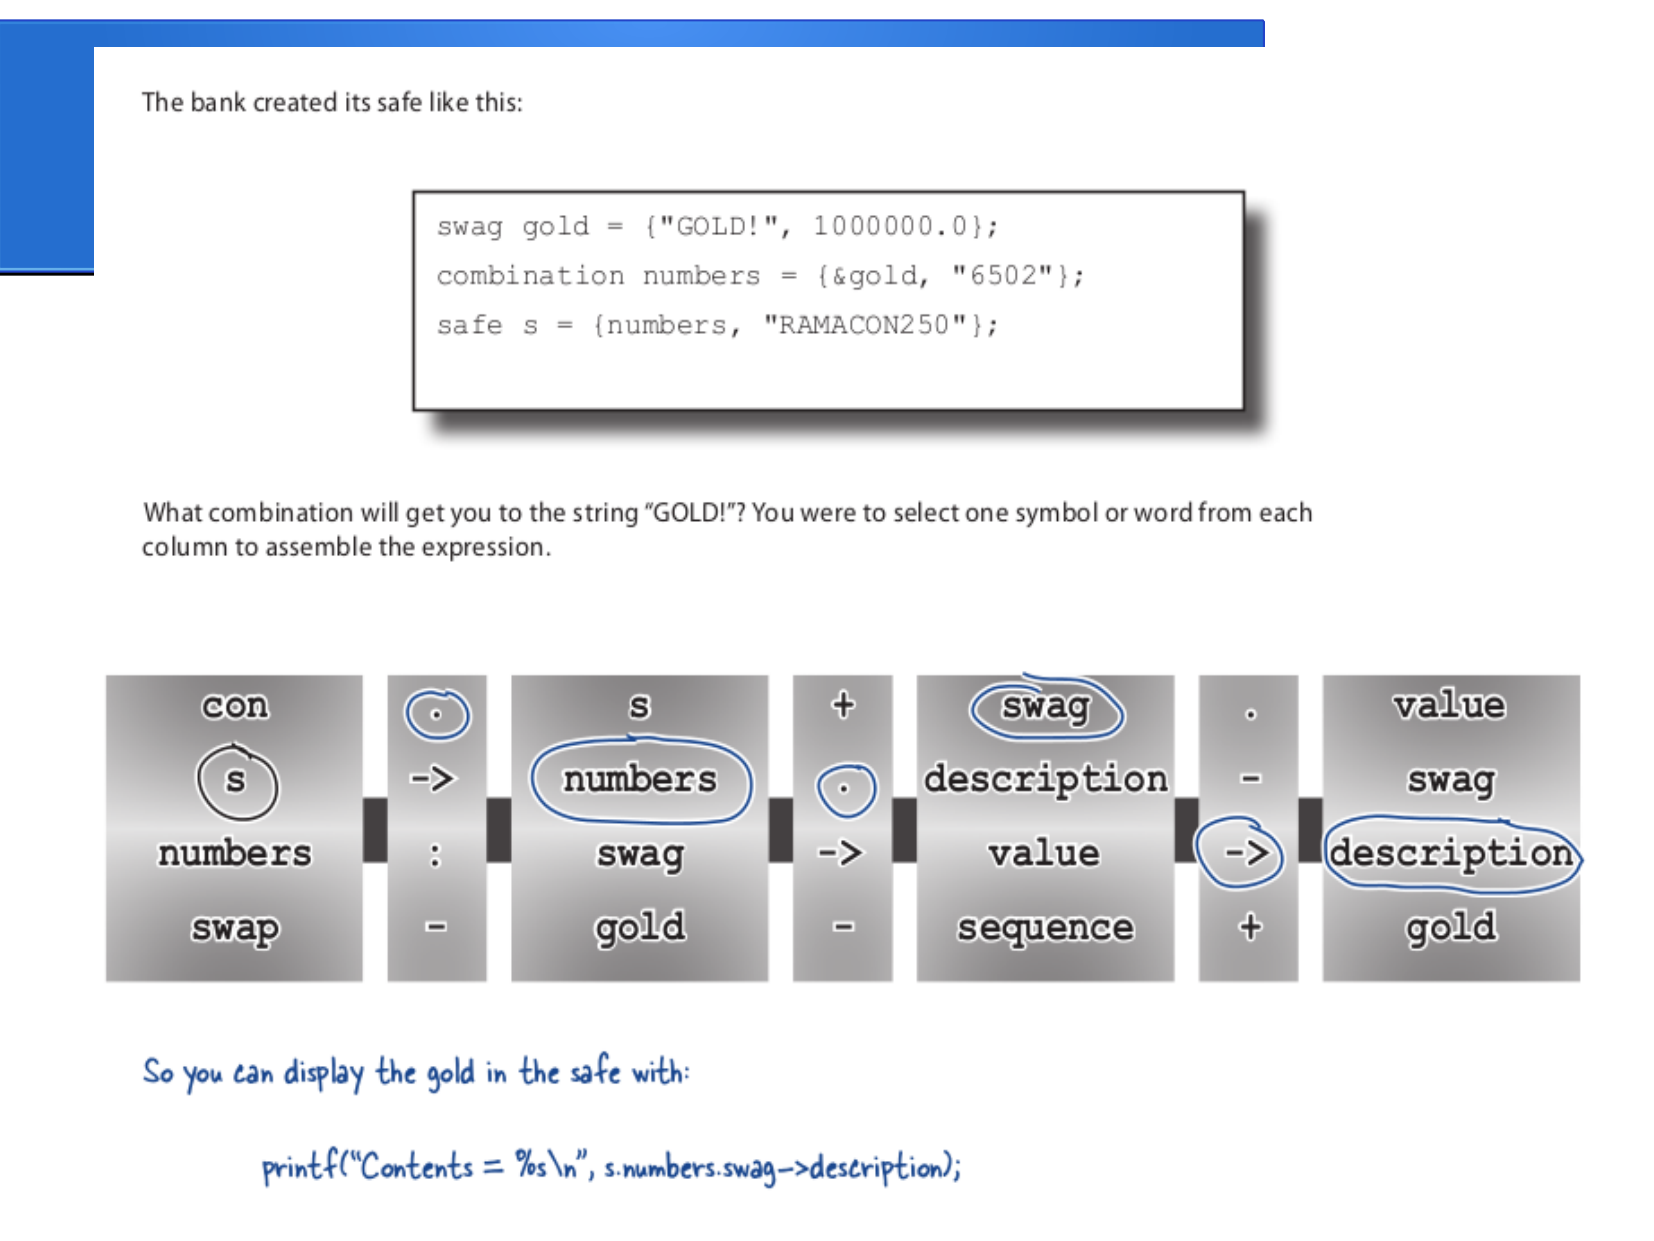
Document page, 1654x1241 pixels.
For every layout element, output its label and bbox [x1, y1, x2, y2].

picture [94, 47, 1595, 1217]
